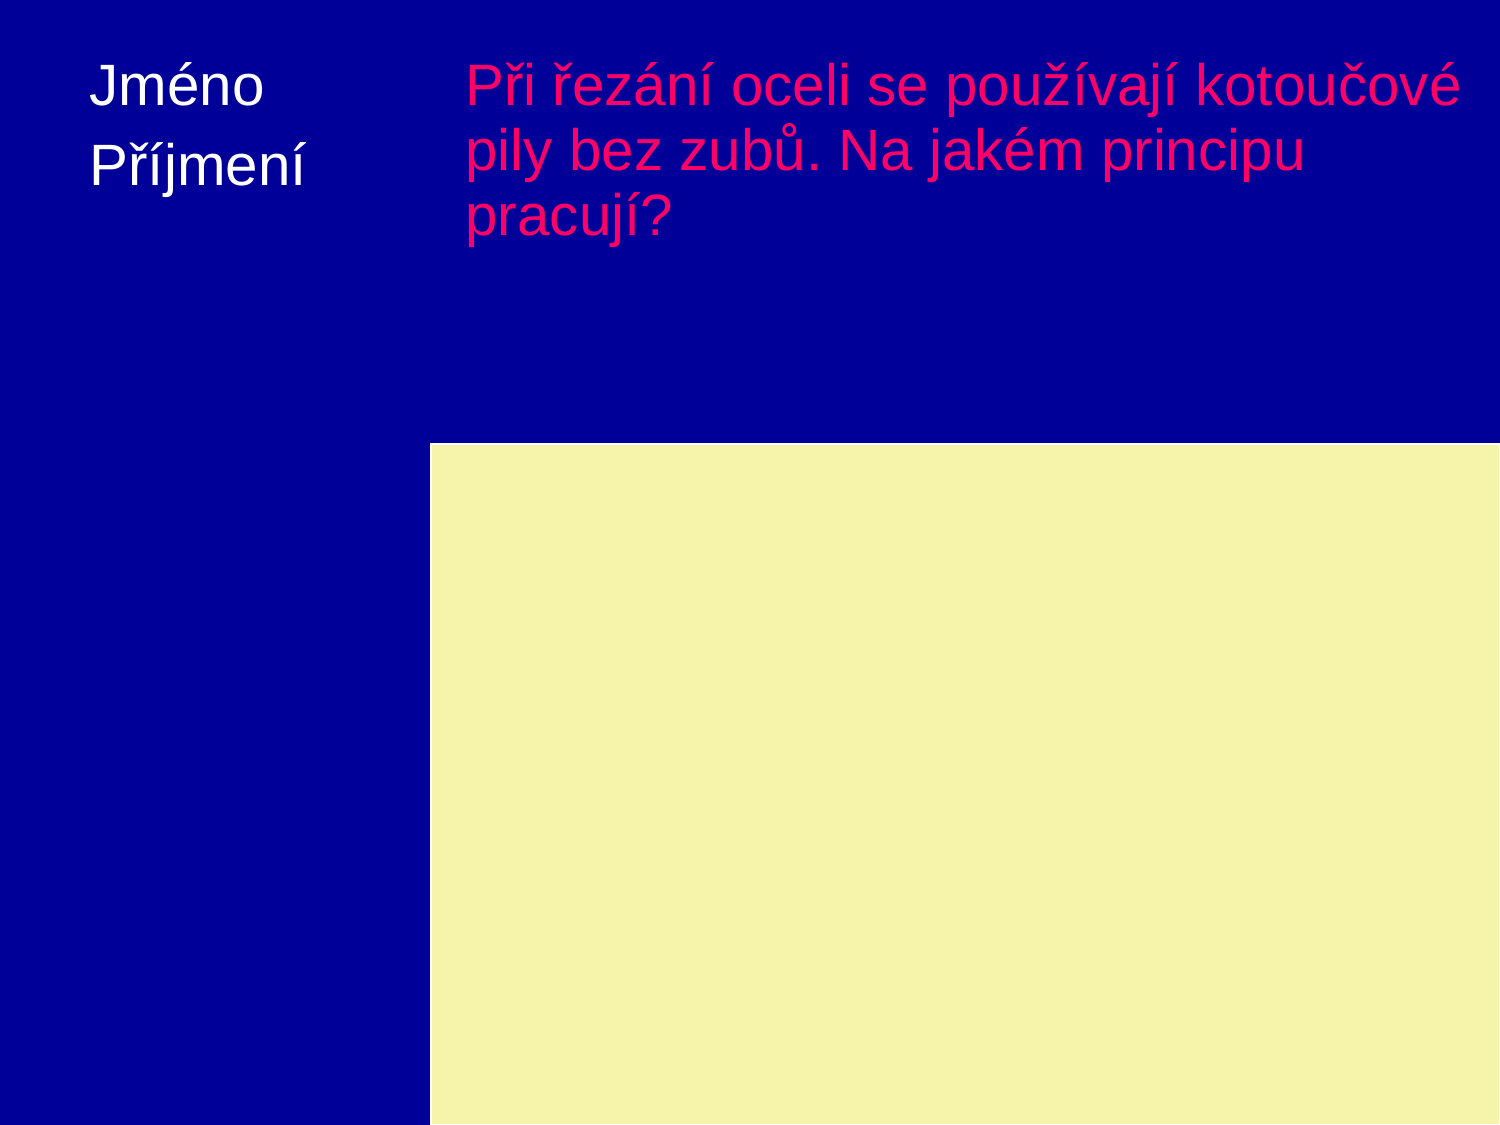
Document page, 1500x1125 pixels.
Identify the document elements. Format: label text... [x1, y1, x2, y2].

text_box Jméno Příjmení [74, 45, 451, 525]
text_box Při řezání oceli se používají kotoučové pily bez zubů. Na jakém principu pracují? [451, 45, 1500, 444]
text_box [430, 444, 1500, 1125]
